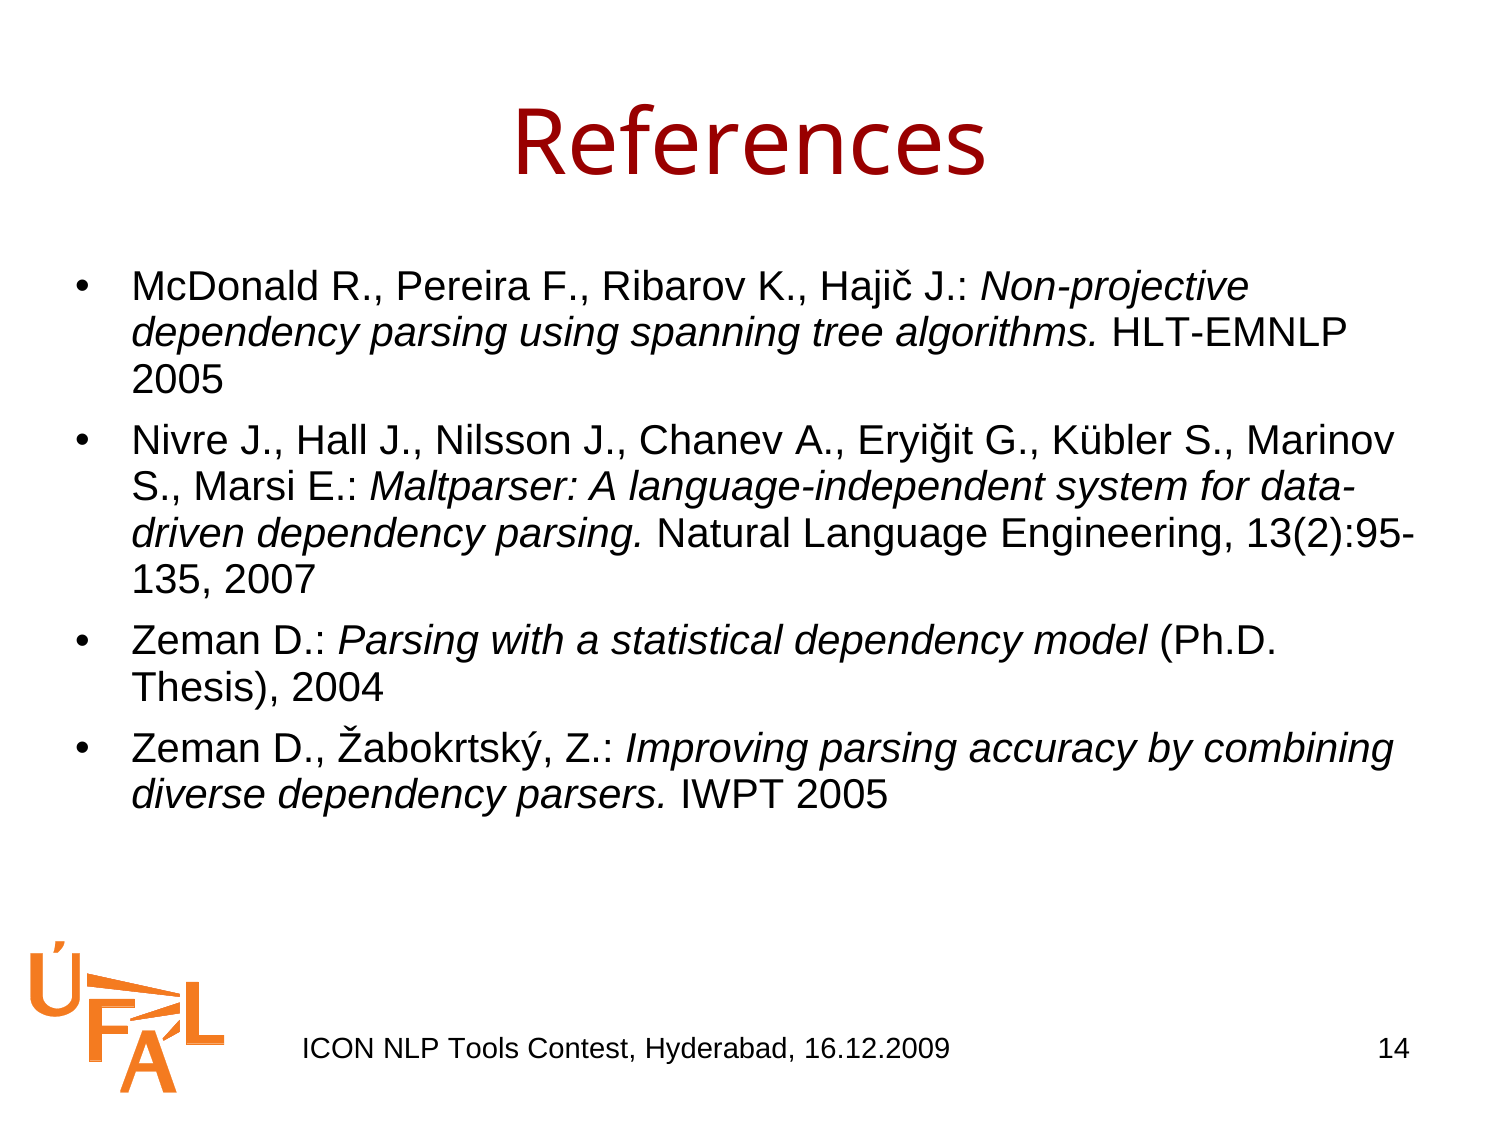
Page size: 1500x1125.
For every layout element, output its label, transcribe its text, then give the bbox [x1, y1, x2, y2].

list McDonald R., Pereira F., Ribarov K., Hajič J.: Non-projective dependency parsing using spanning tree algorithms. HLT-EMNLP 2005 Nivre J., Hall J., Nilsson J., Chanev A., Eryiğit G., Kübler S., Marinov S., Marsi E.: Maltparser: A language-independent system for data-driven dependency parsing. Natural Language Engineering, 13(2):95-135, 2007 Zeman D.: Parsing with a statistical dependency model (Ph.D. Thesis), 2004 Zeman D., Žabokrtský, Z.: Improving parsing accuracy by combining diverse dependency parsers. IWPT 2005 [75, 262, 1426, 991]
title References [75, 28, 1426, 250]
